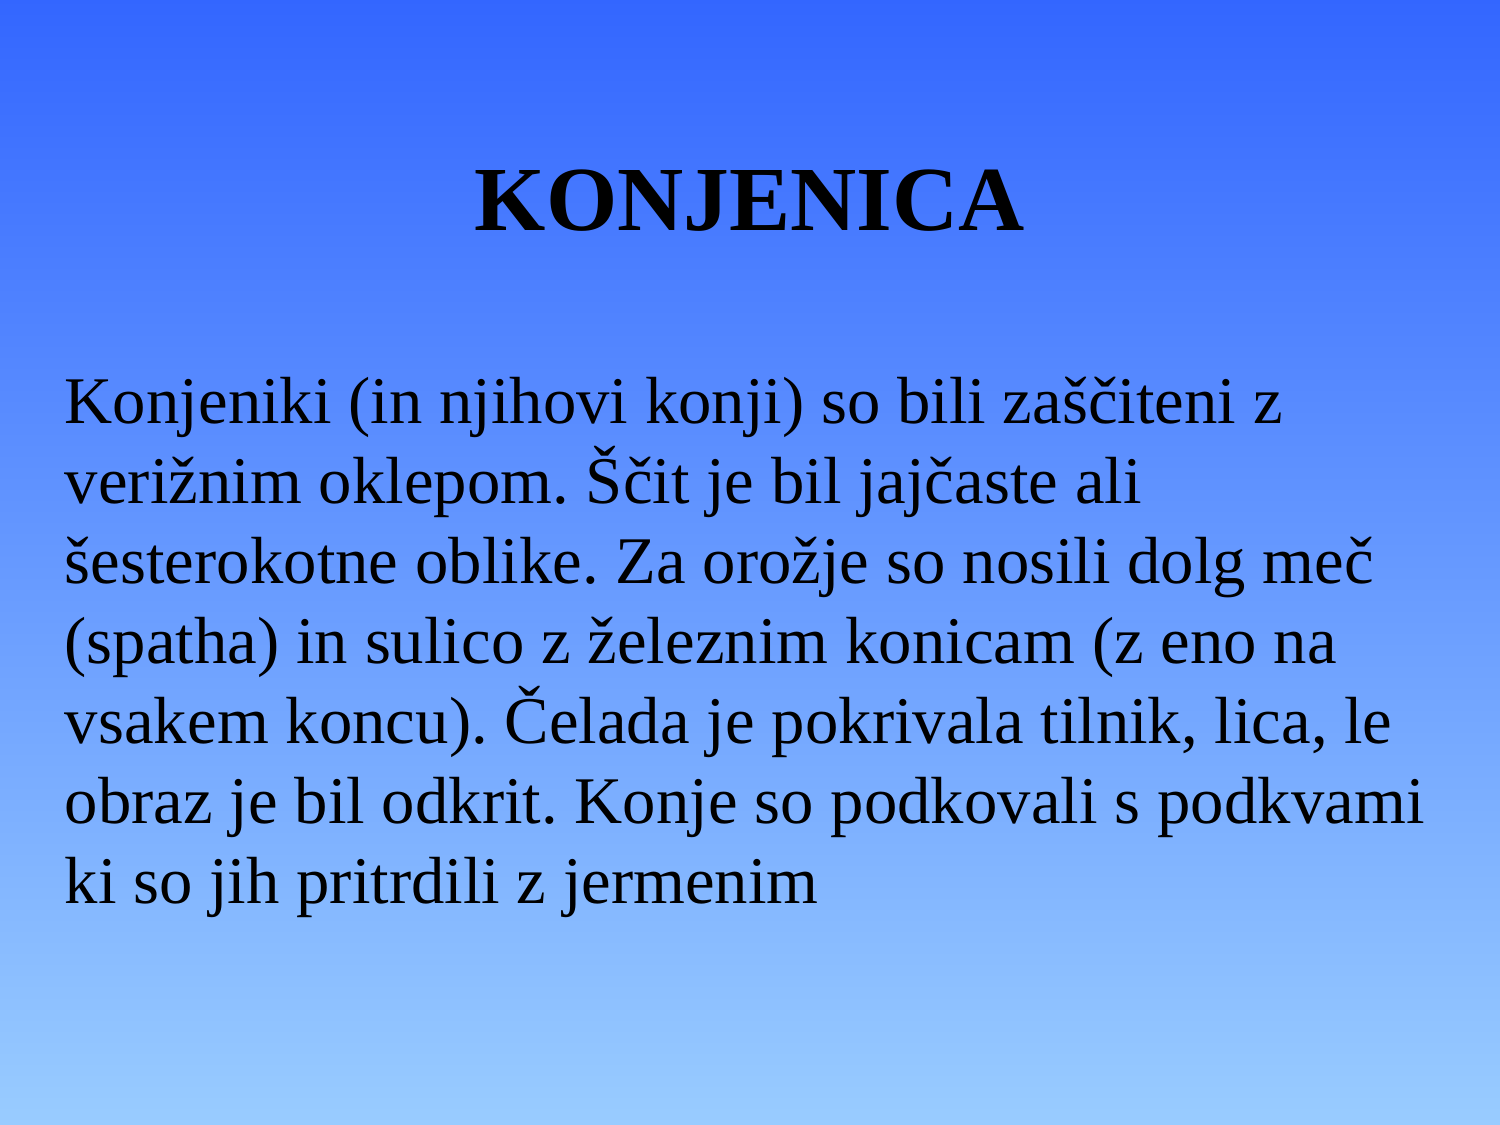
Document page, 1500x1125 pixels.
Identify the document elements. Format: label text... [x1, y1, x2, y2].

text_box Konjeniki (in njihovi konji) so bili zaščiteni z verižnim oklepom. Ščit je bil jajčaste ali šesterokotne oblike. Za orožje so nosili dolg meč (spatha) in sulico z železnim konicam (z eno na vsakem koncu). Čelada je pokrivala tilnik, lica, le obraz je bil odkrit. Konje so podkovali s podkvami ki so jih pritrdili z jermenim [50, 349, 1450, 925]
title KONJENICA [112, 99, 1388, 288]
